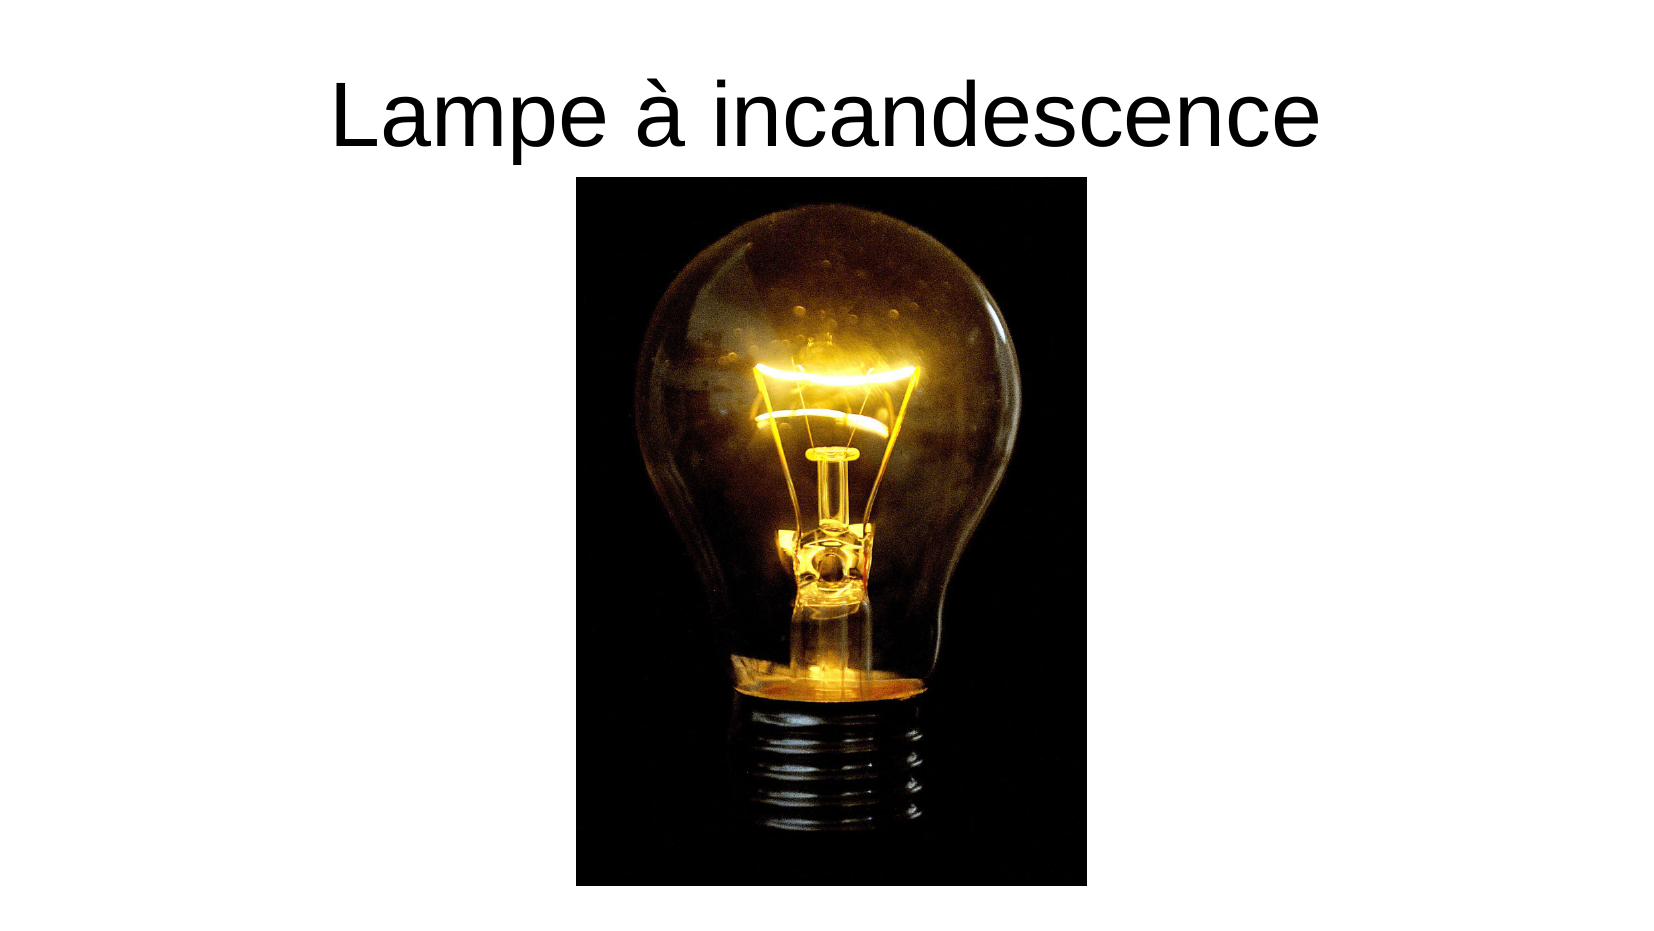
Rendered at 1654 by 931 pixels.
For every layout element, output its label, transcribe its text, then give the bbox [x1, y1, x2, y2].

picture [576, 177, 1087, 886]
title Lampe à incandescence [82, 37, 1571, 193]
